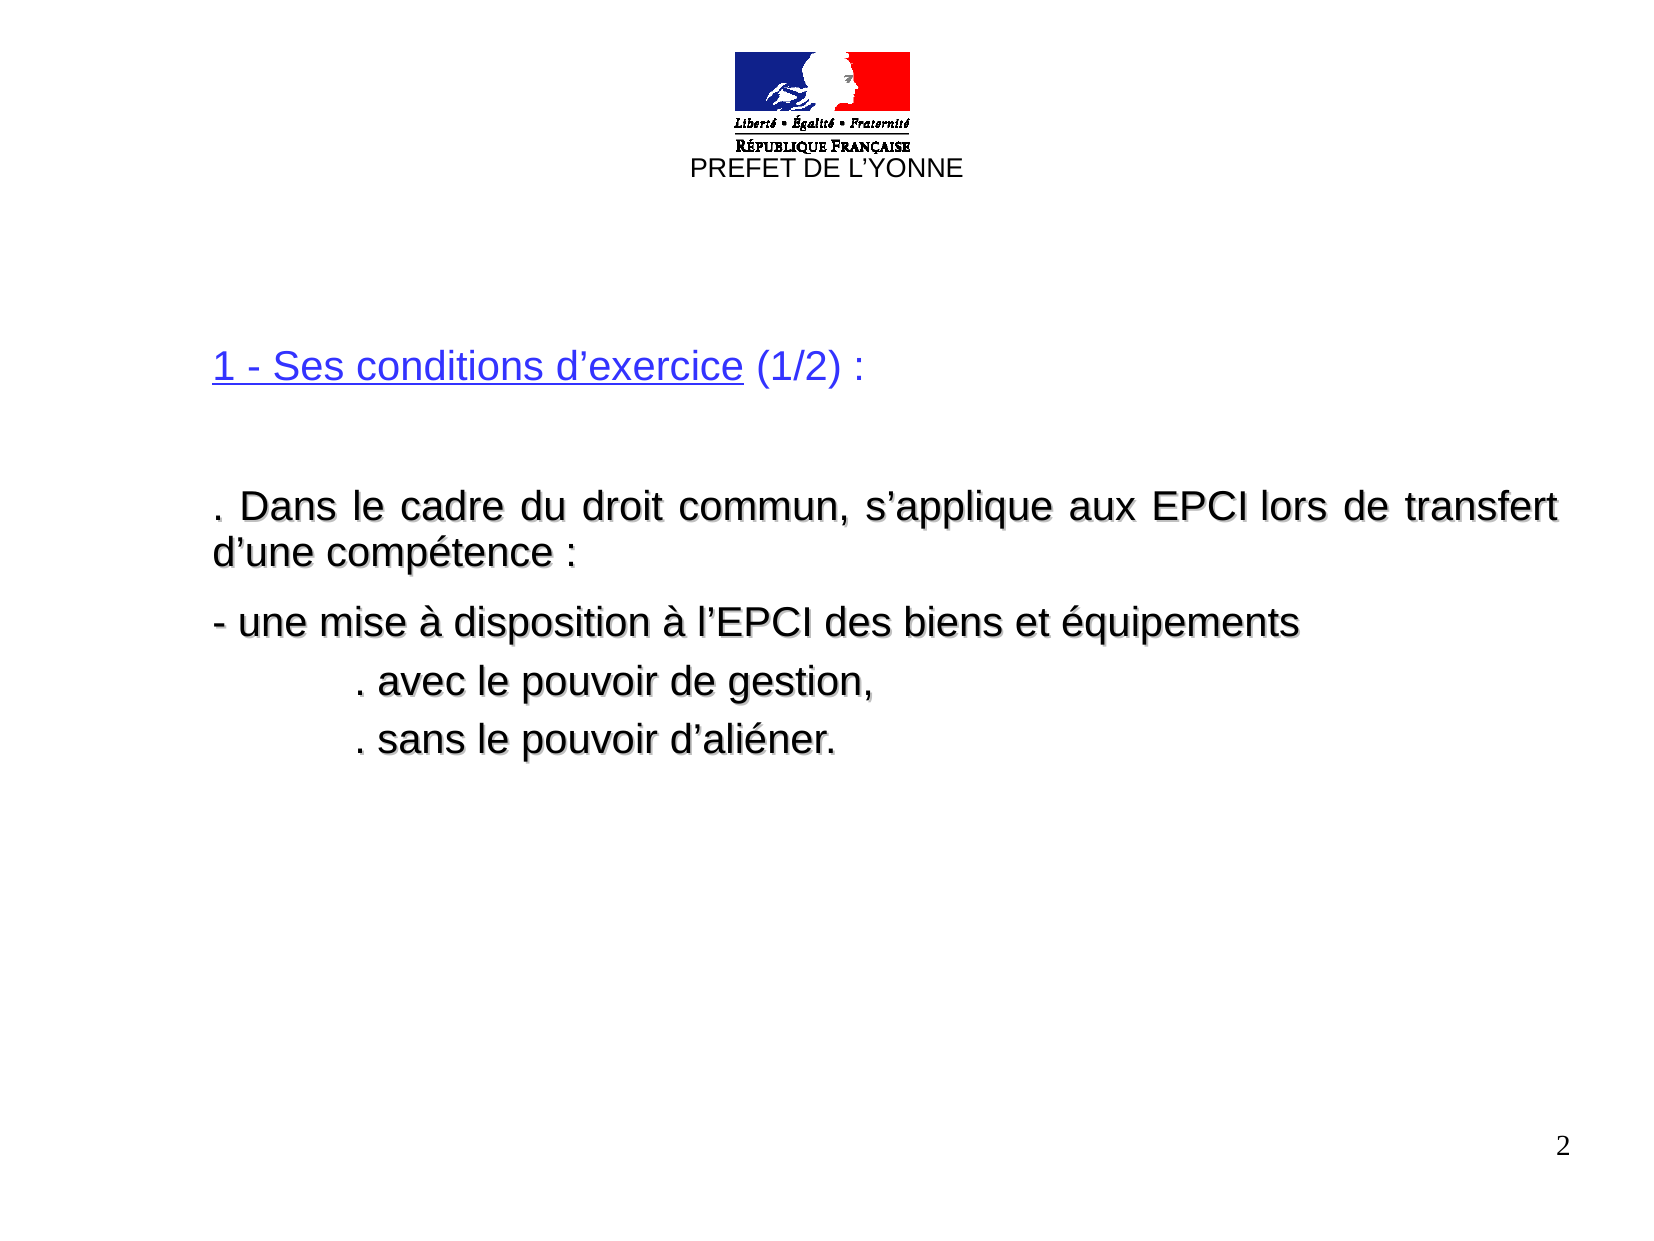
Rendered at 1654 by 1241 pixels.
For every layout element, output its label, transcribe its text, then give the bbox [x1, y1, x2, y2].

chart [733, 49, 910, 154]
list 1 - Ses conditions d’exercice (1/2) : . Dans le cadre du droit commun, s’applique aux EPCI lors de transfert d’une compétence : - une mise à disposition à l’EPCI des biens et équipements . avec le pouvoir de gestion, . sans le pouvoir d’aliéner. [70, 200, 1559, 1158]
title PREFET DE L’YONNE [82, 49, 1571, 257]
